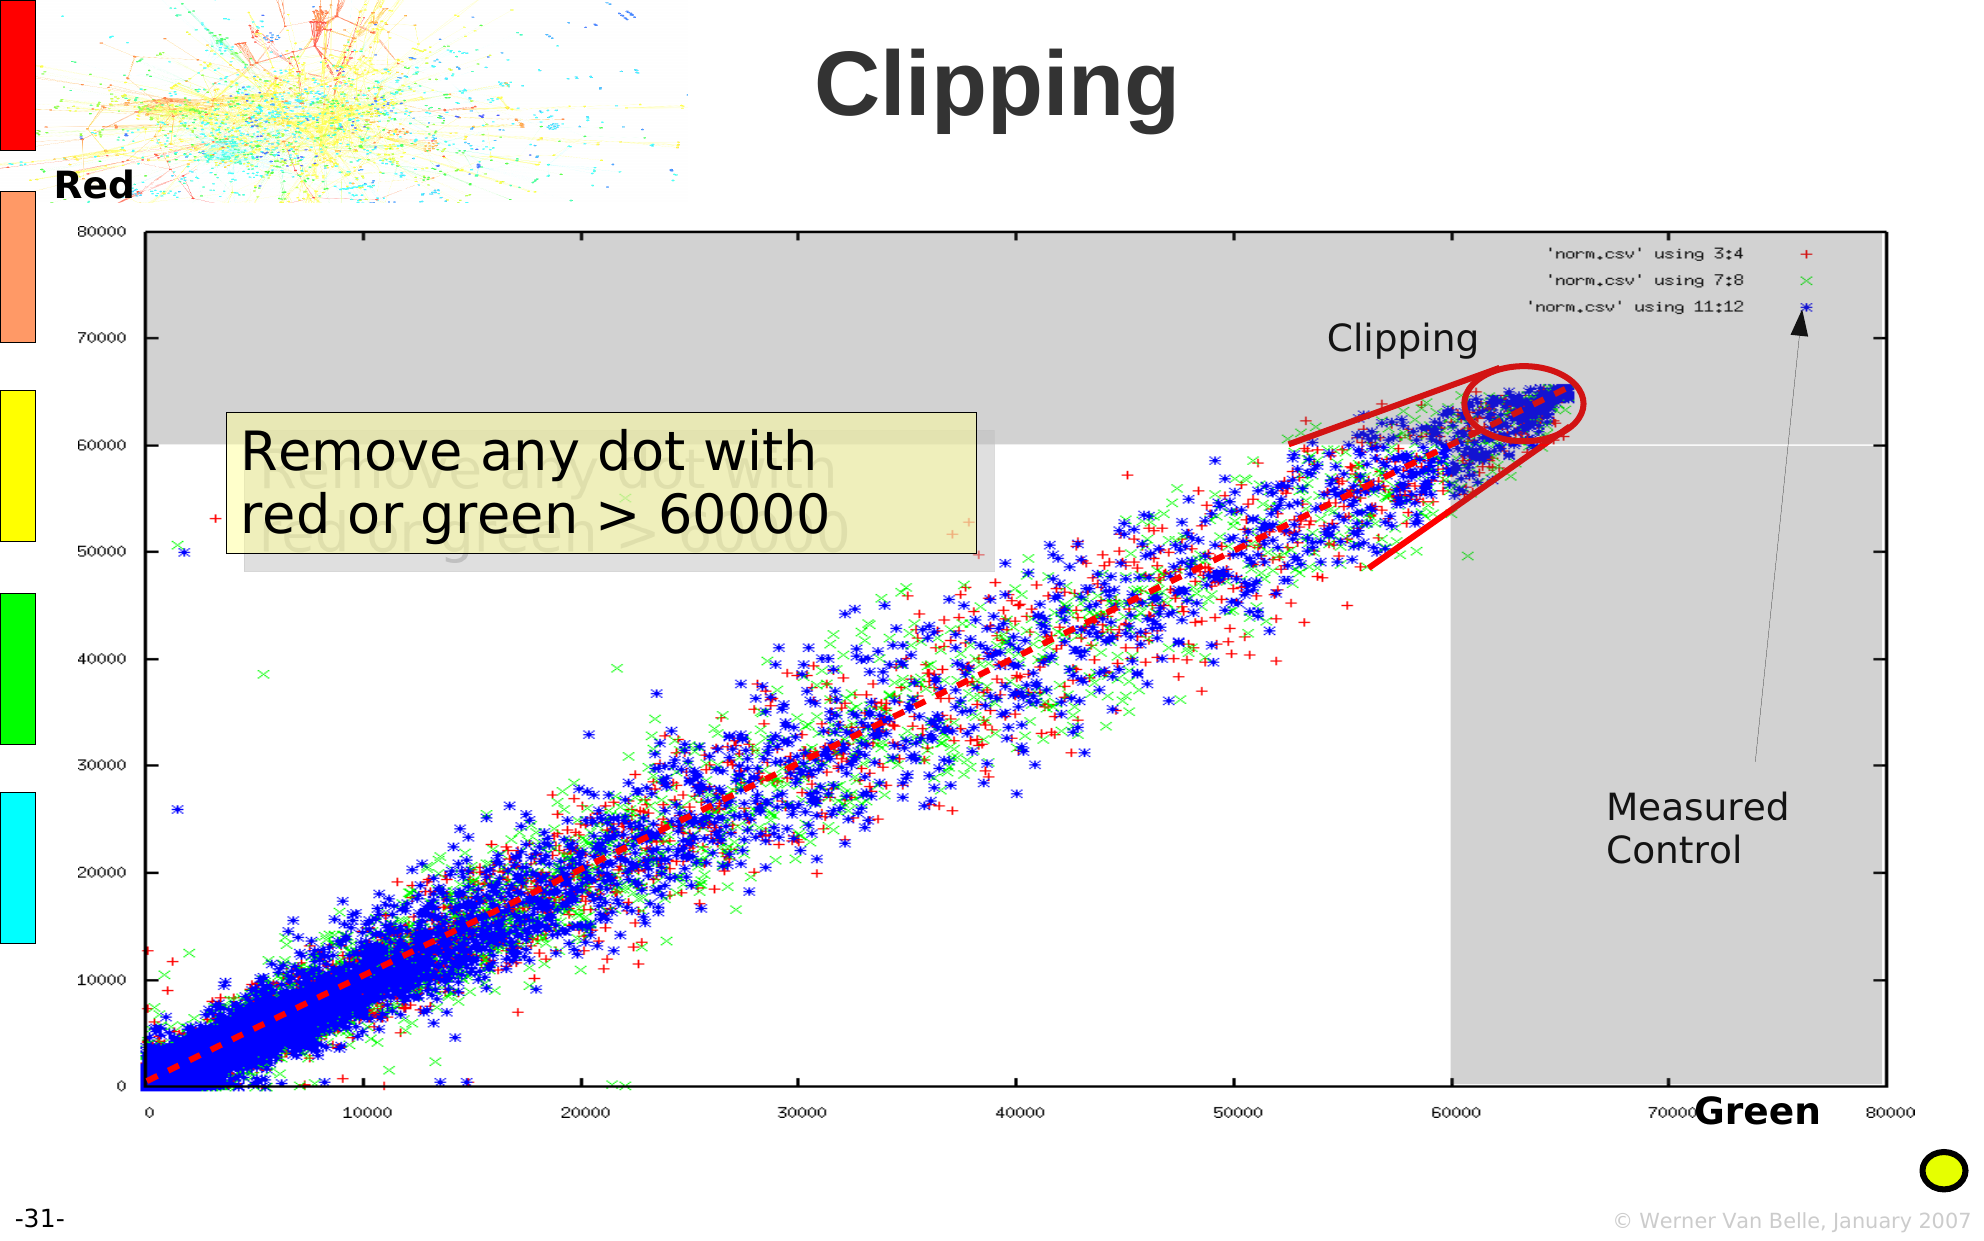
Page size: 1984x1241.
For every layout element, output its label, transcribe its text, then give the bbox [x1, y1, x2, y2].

text_box [1922, 1151, 1966, 1190]
text_box Green [1679, 1085, 1865, 1141]
title Gene Expression [0, 0, 688, 203]
text_box [146, 232, 1883, 1085]
text_box Remove any dot with red or green > 60000 [226, 412, 977, 554]
text_box Red [38, 156, 170, 215]
picture [78, 226, 1915, 1118]
title Clipping [150, 25, 1845, 143]
